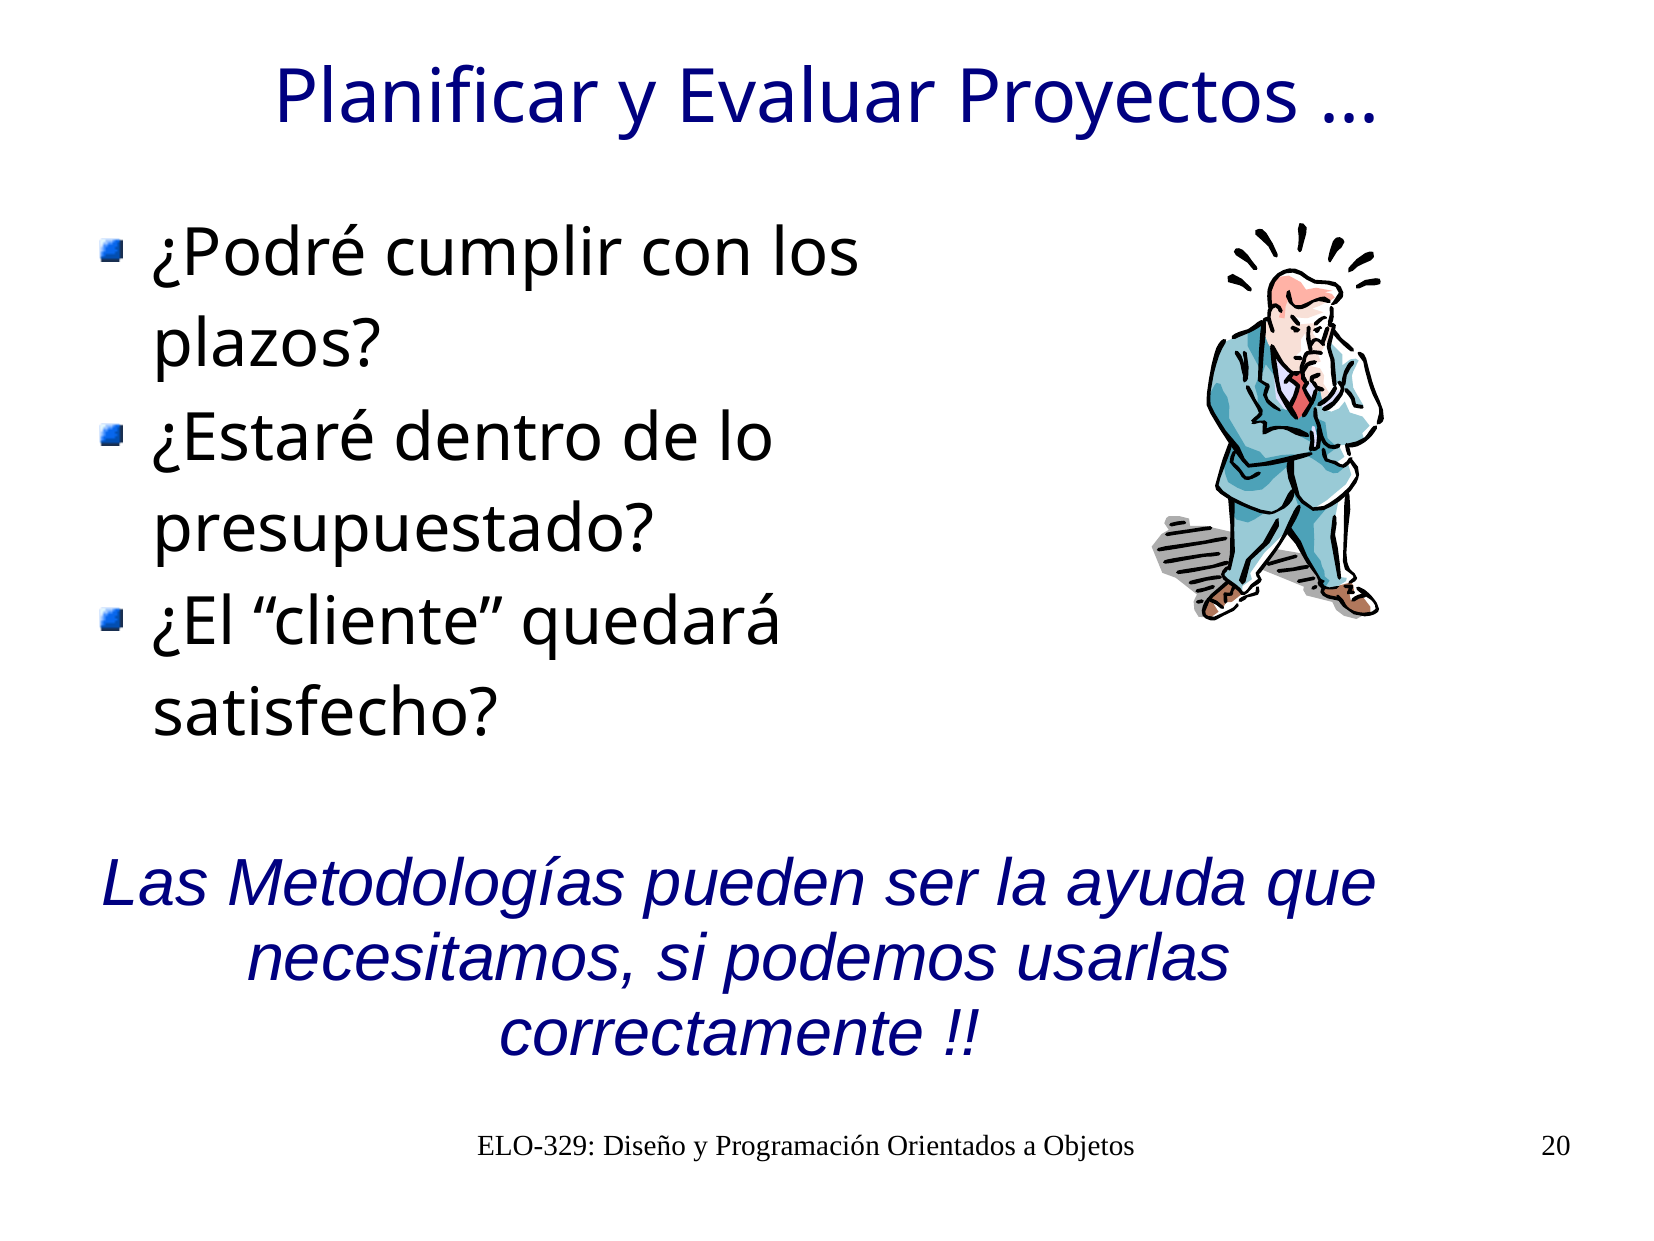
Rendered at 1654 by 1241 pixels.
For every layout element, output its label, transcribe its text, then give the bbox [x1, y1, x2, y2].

list ¿Podré cumplir con los plazos? ¿Estaré dentro de lo presupuestado? ¿El “cliente” quedará satisfecho? [81, 204, 1026, 837]
text_box Las Metodologías pueden ser la ayuda que necesitamos, si podemos usarlas correctamente !! [54, 837, 1426, 1077]
picture [1151, 220, 1388, 624]
title Planificar y Evaluar Proyectos ... [82, 45, 1571, 143]
